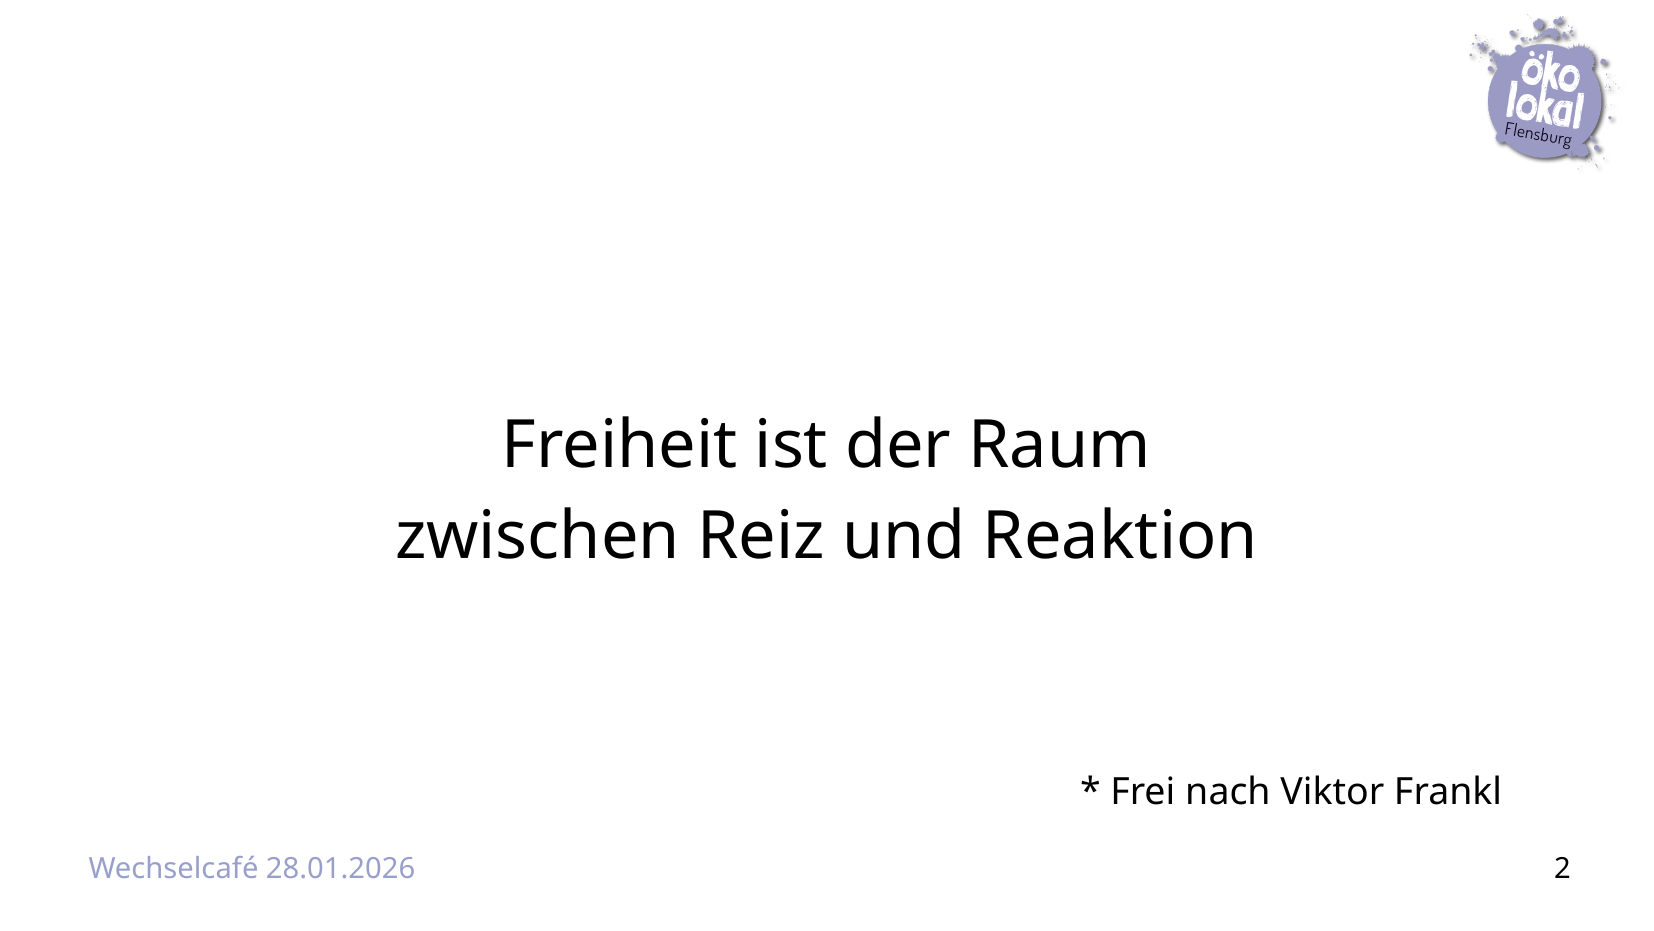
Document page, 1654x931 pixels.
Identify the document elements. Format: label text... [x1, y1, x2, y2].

text_box * Frei nach Viktor Frankl [1151, 757, 1518, 820]
subtitle Freiheit ist der Raum zwischen Reiz und Reaktion [82, 217, 1571, 758]
picture [1444, 0, 1654, 178]
